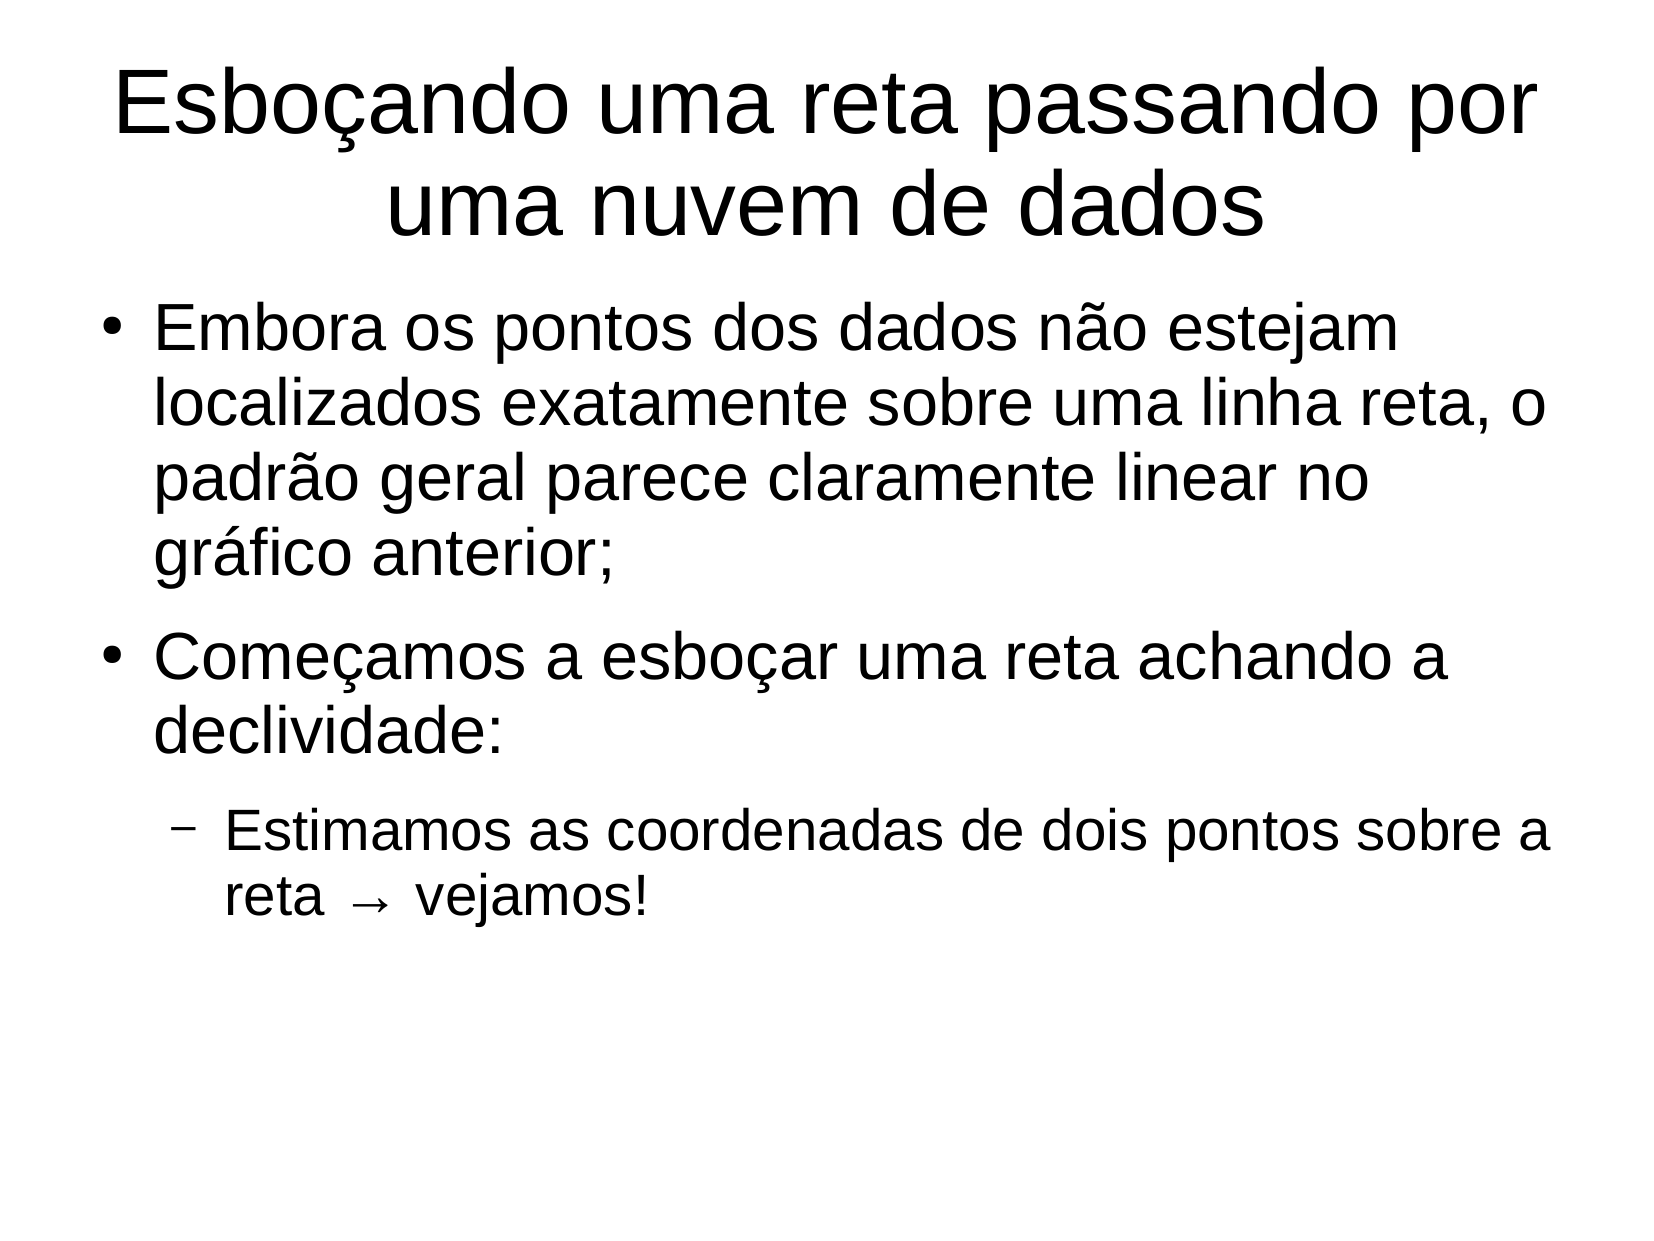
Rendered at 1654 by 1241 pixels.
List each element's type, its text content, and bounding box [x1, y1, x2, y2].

list Embora os pontos dos dados não estejam localizados exatamente sobre uma linha reta, o padrão geral parece claramente linear no gráfico anterior; Começamos a esboçar uma reta achando a declividade: Estimamos as coordenadas de dois pontos sobre a reta → vejamos! [82, 290, 1571, 1010]
title Esboçando uma reta passando por uma nuvem de dados [82, 49, 1571, 257]
